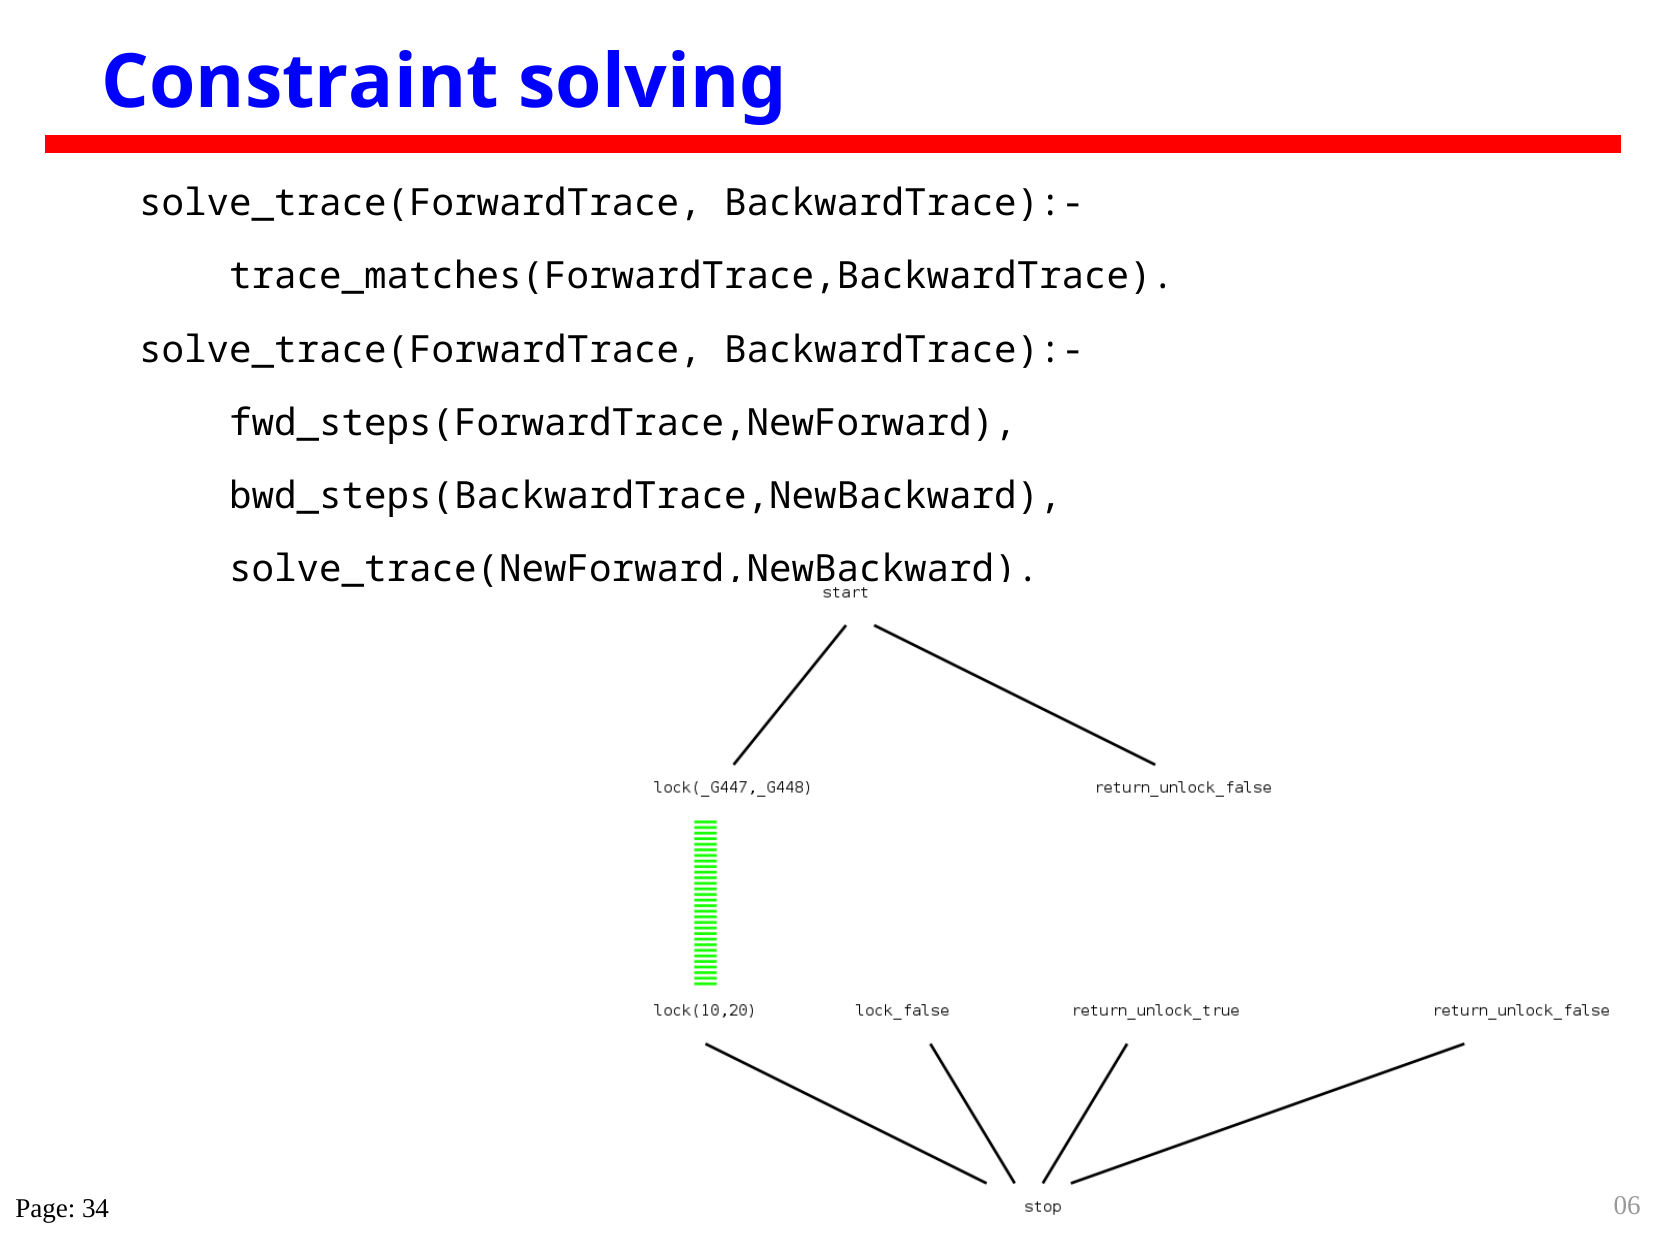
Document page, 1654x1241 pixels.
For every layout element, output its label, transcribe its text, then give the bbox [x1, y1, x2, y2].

list solve_trace(ForwardTrace, BackwardTrace):- trace_matches(ForwardTrace,BackwardTrace). solve_trace(ForwardTrace, BackwardTrace):- fwd_steps(ForwardTrace,NewForward), bwd_steps(BackwardTrace,NewBackward), solve_trace(NewForward,NewBackward). [121, 175, 1534, 1127]
picture [650, 582, 1614, 1221]
title Constraint solving [101, 27, 1514, 130]
